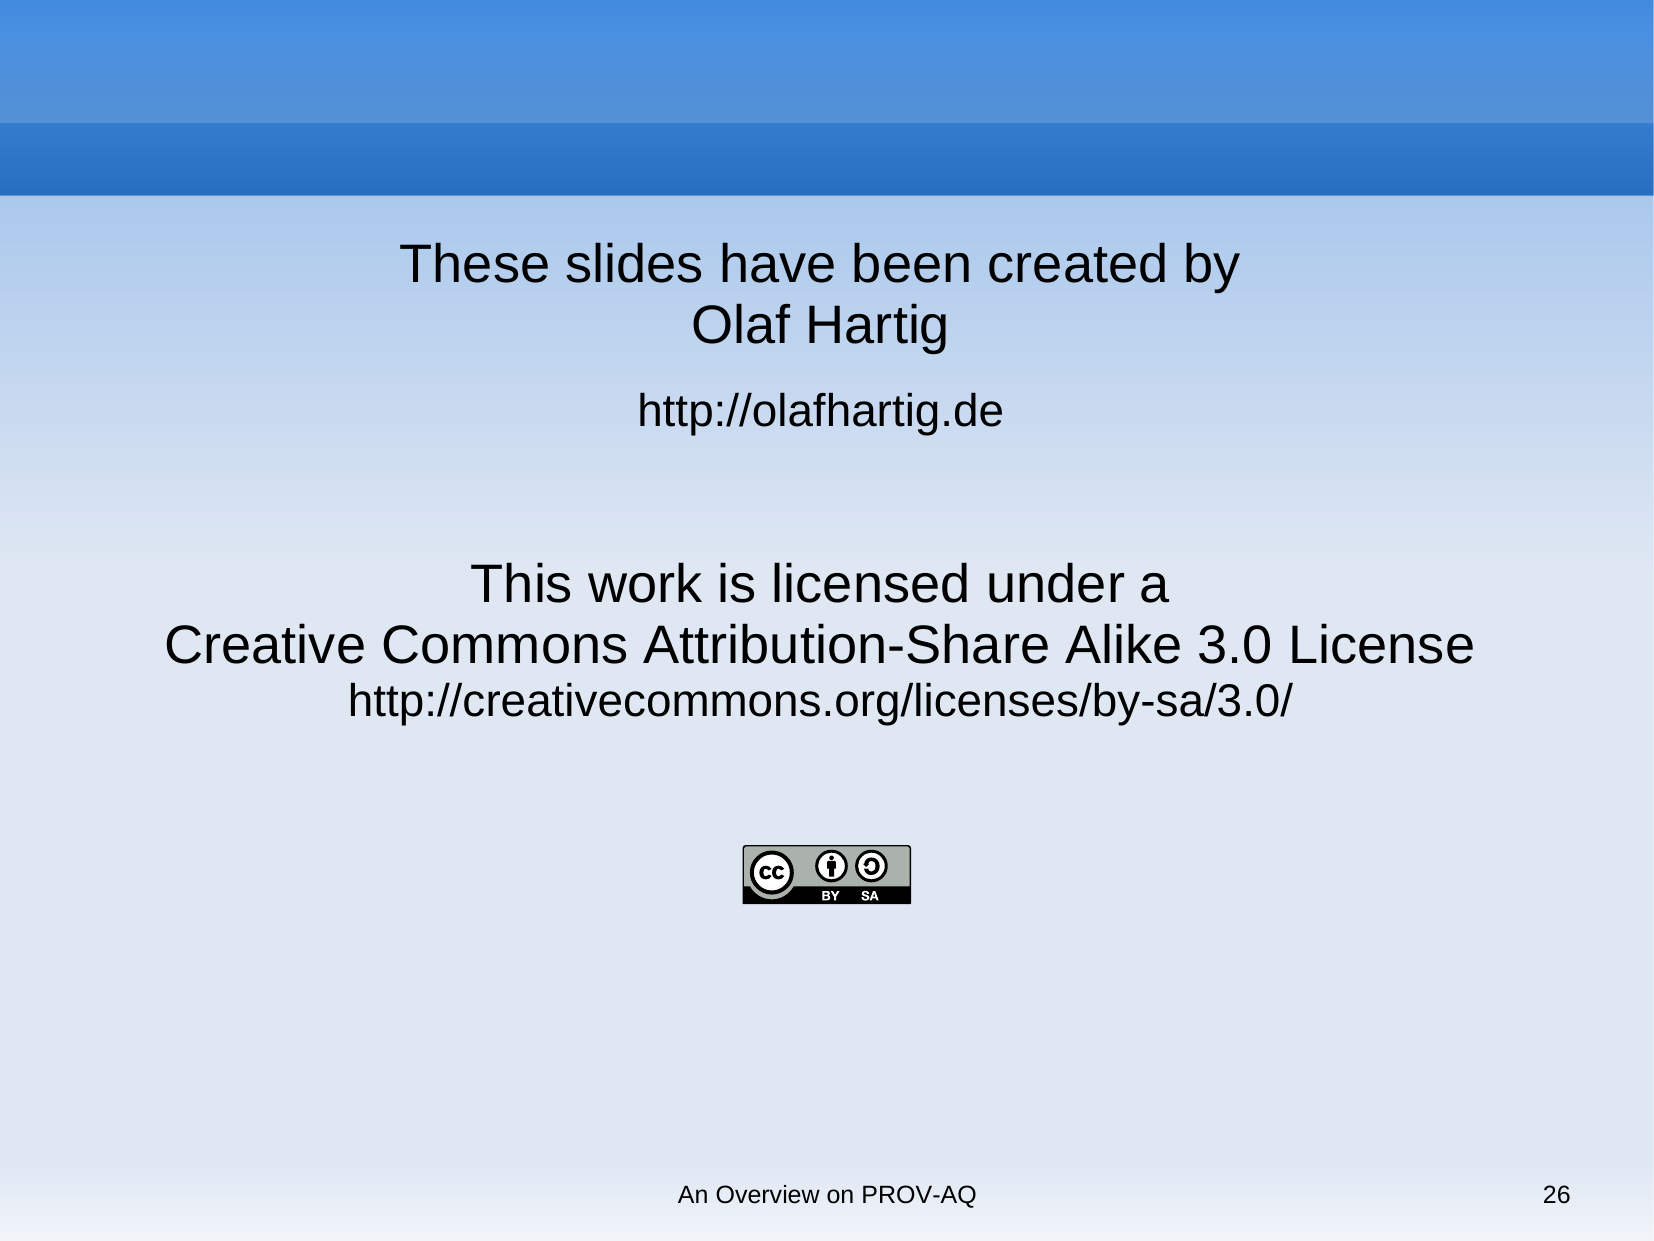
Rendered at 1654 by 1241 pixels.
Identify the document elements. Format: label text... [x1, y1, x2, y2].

subtitle These slides have been created by Olaf Hartig http://olafhartig.de This work is licensed under a Creative Commons Attribution-Share Alike 3.0 License http://creativecommons.org/licenses/by-sa/3.0/ [76, 0, 1565, 1109]
text_box [742, 845, 912, 905]
picture [0, 0, 1654, 1241]
